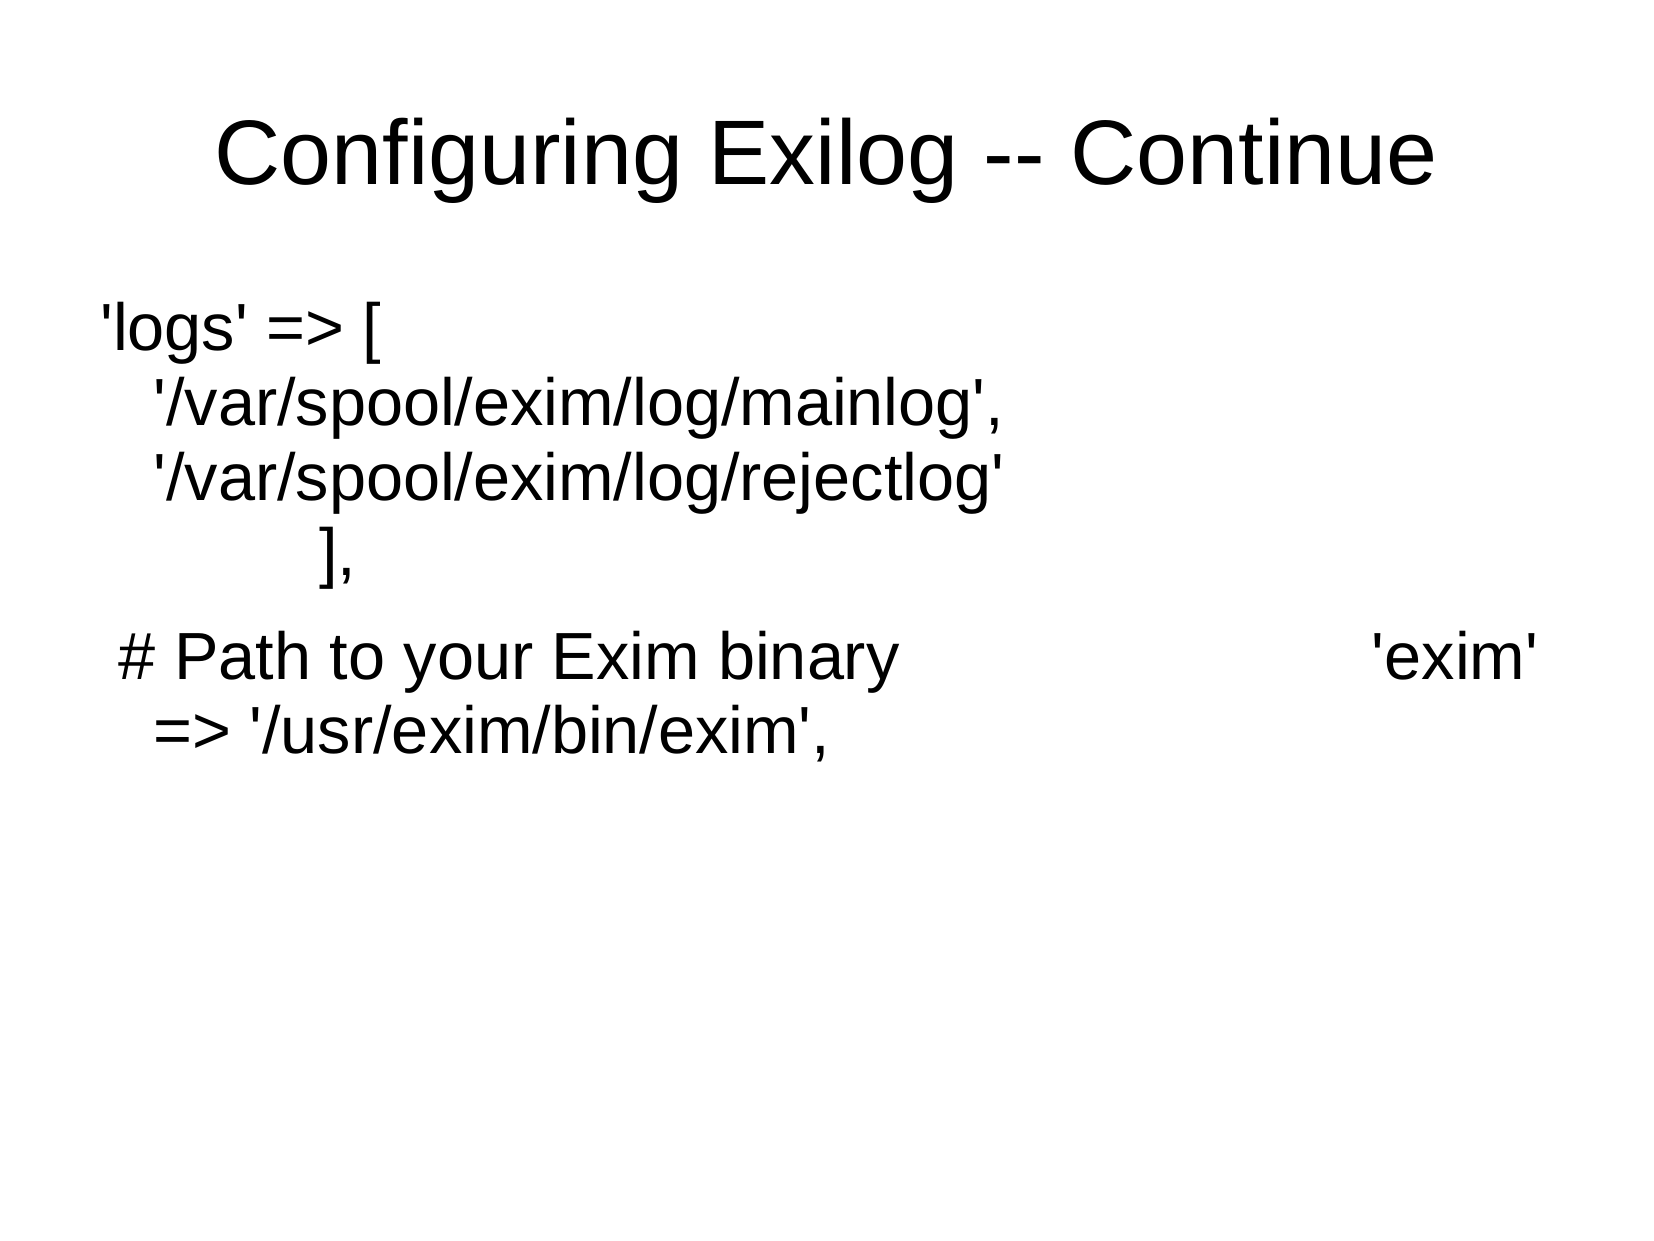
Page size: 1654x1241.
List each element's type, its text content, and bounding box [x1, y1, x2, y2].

title Configuring Exilog -- Continue [82, 56, 1571, 250]
list 'logs' => [ '/var/spool/exim/log/mainlog', '/var/spool/exim/log/rejectlog' ], # Path to your Exim binary 'exim' => '/usr/exim/bin/exim', [82, 290, 1571, 1094]
